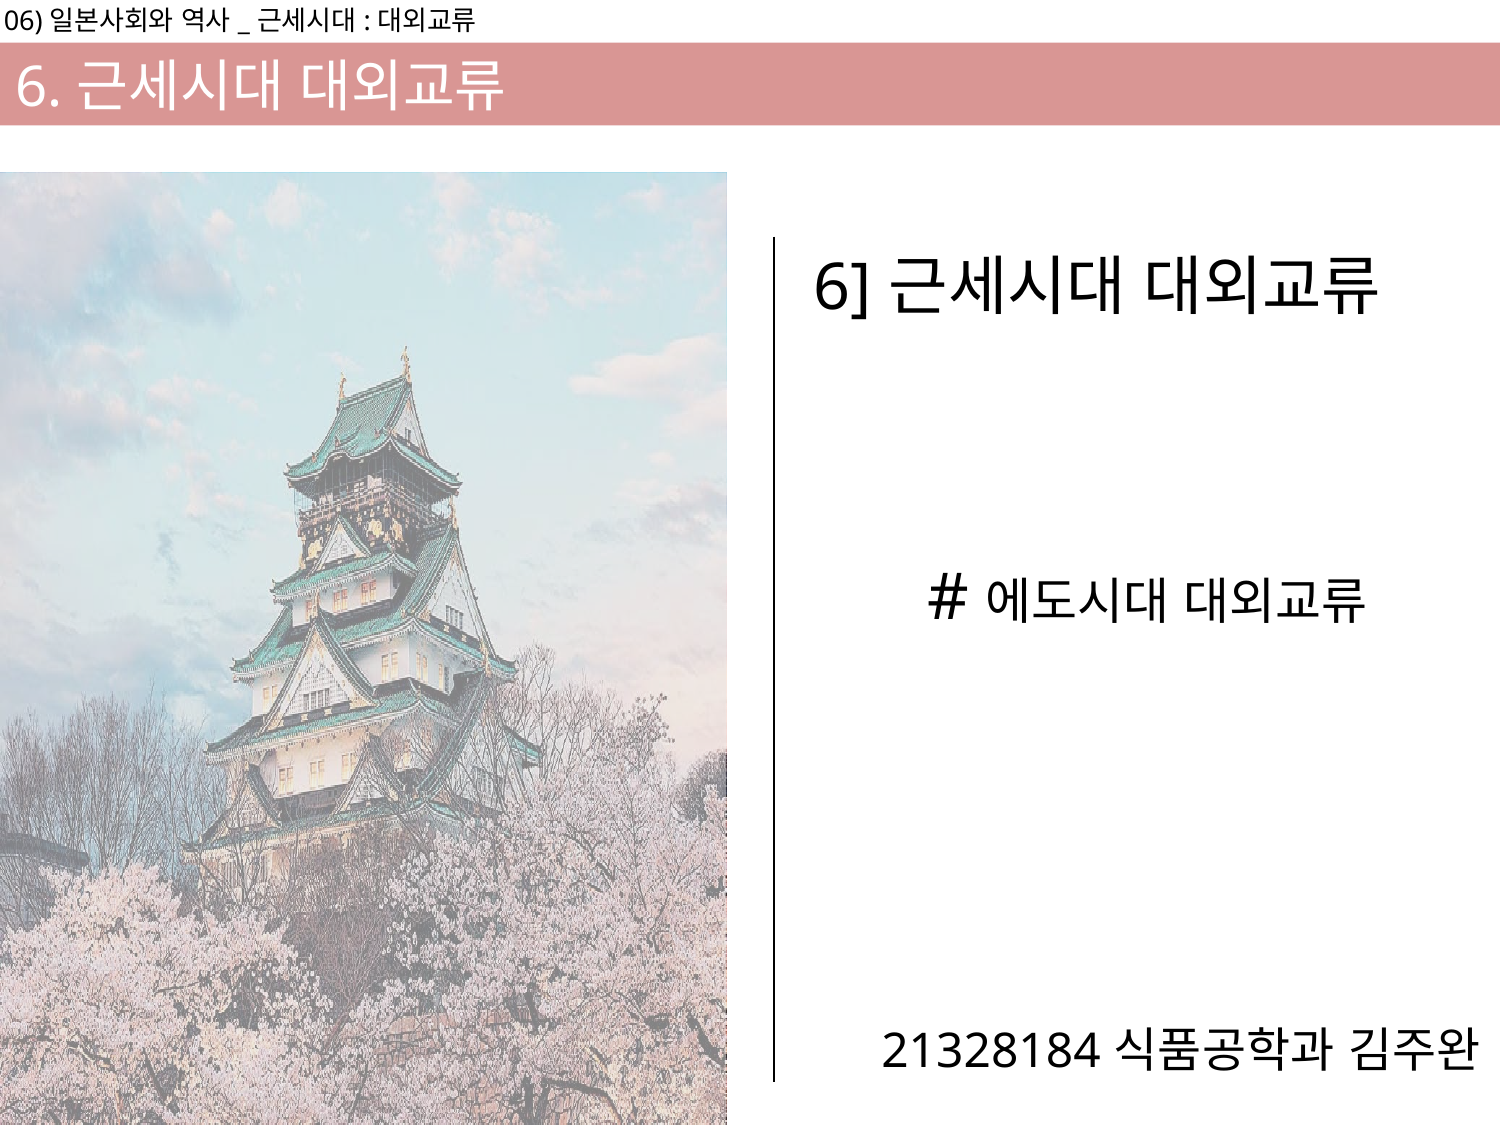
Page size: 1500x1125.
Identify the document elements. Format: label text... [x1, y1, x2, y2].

text_box 6] 근세시대 대외교류 # 에도시대 대외교류 21328184 식품공학과 김주완 [799, 237, 1496, 1085]
text_box [0, 172, 727, 1125]
text_box 06) 일본사회와 역사 _ 근세시대 : 대외교류 [0, 0, 869, 42]
text_box 6. 근세시대 대외교류 [0, 42, 1500, 126]
